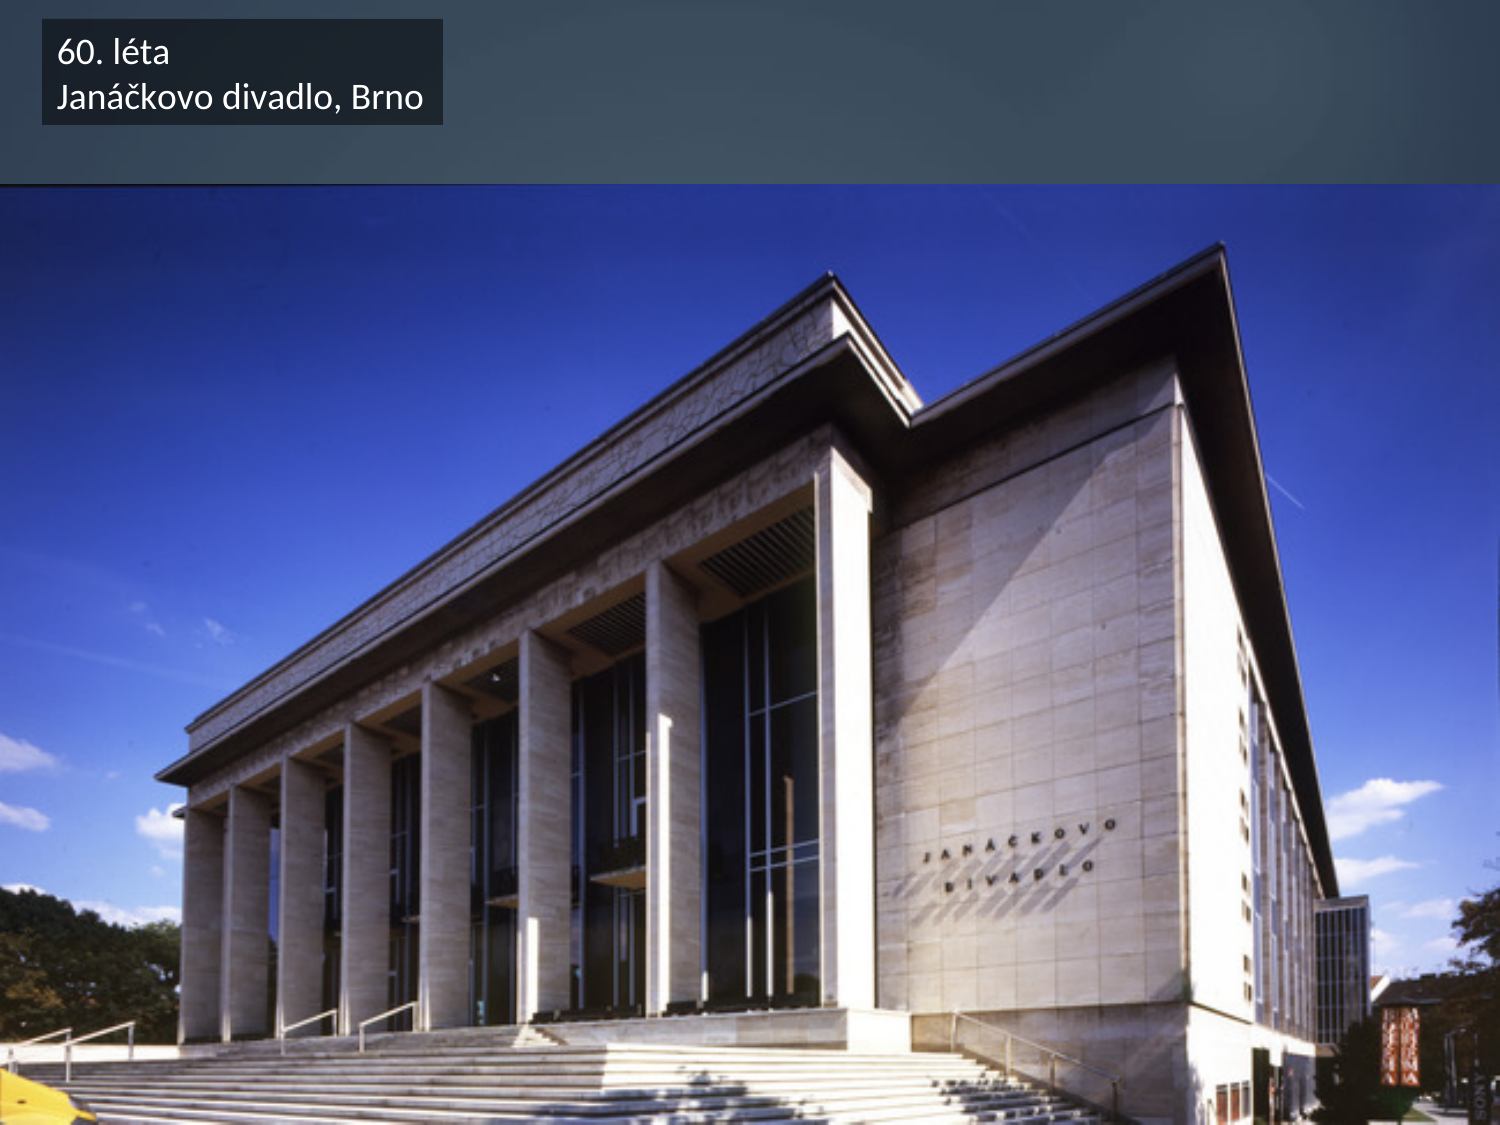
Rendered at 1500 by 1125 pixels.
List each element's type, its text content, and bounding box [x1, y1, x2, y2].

picture [0, 0, 1500, 1125]
text_box 60. léta Janáčkovo divadlo, Brno [42, 18, 467, 125]
